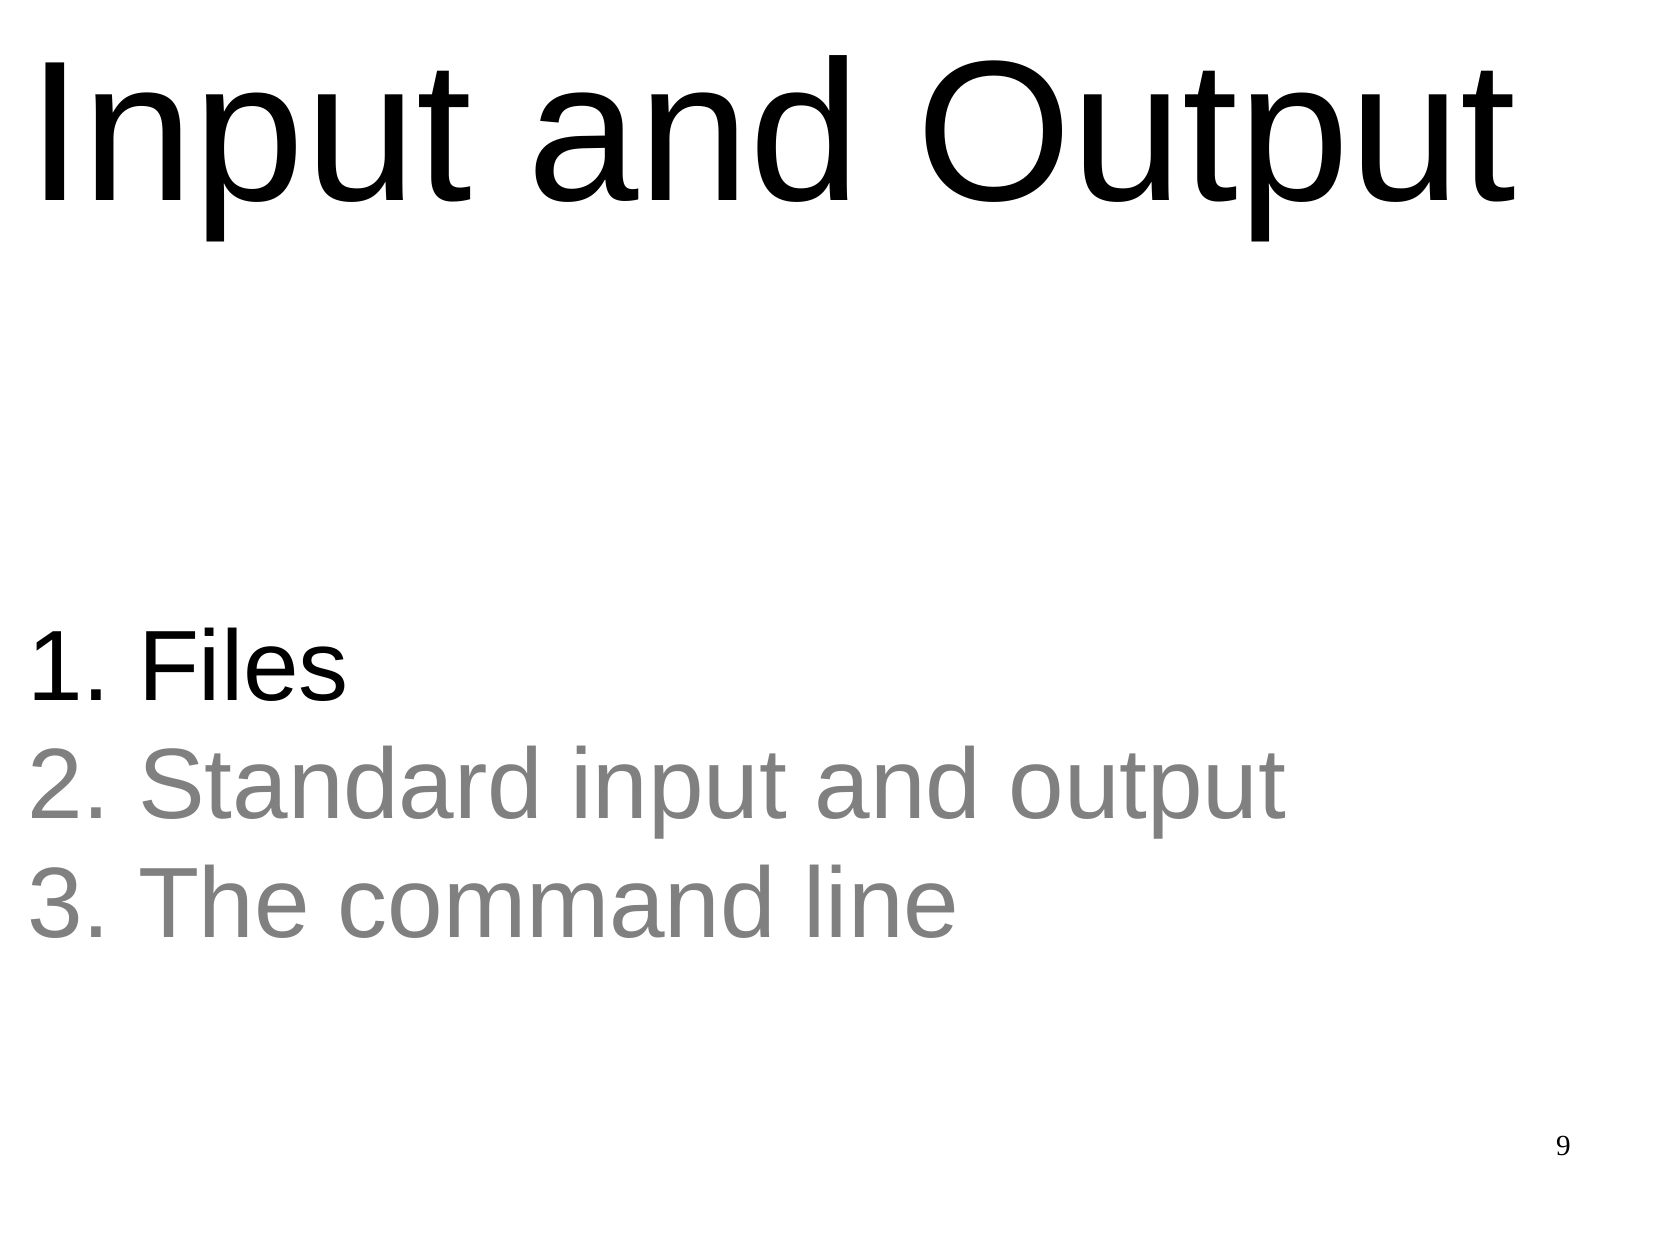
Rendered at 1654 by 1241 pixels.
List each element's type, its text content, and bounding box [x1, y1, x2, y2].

text_box 1. Files [12, 603, 365, 721]
text_box 2. Standard input and output [12, 721, 1303, 848]
text_box 3. The command line [12, 848, 975, 966]
text_box Input and Output [12, 12, 1532, 251]
